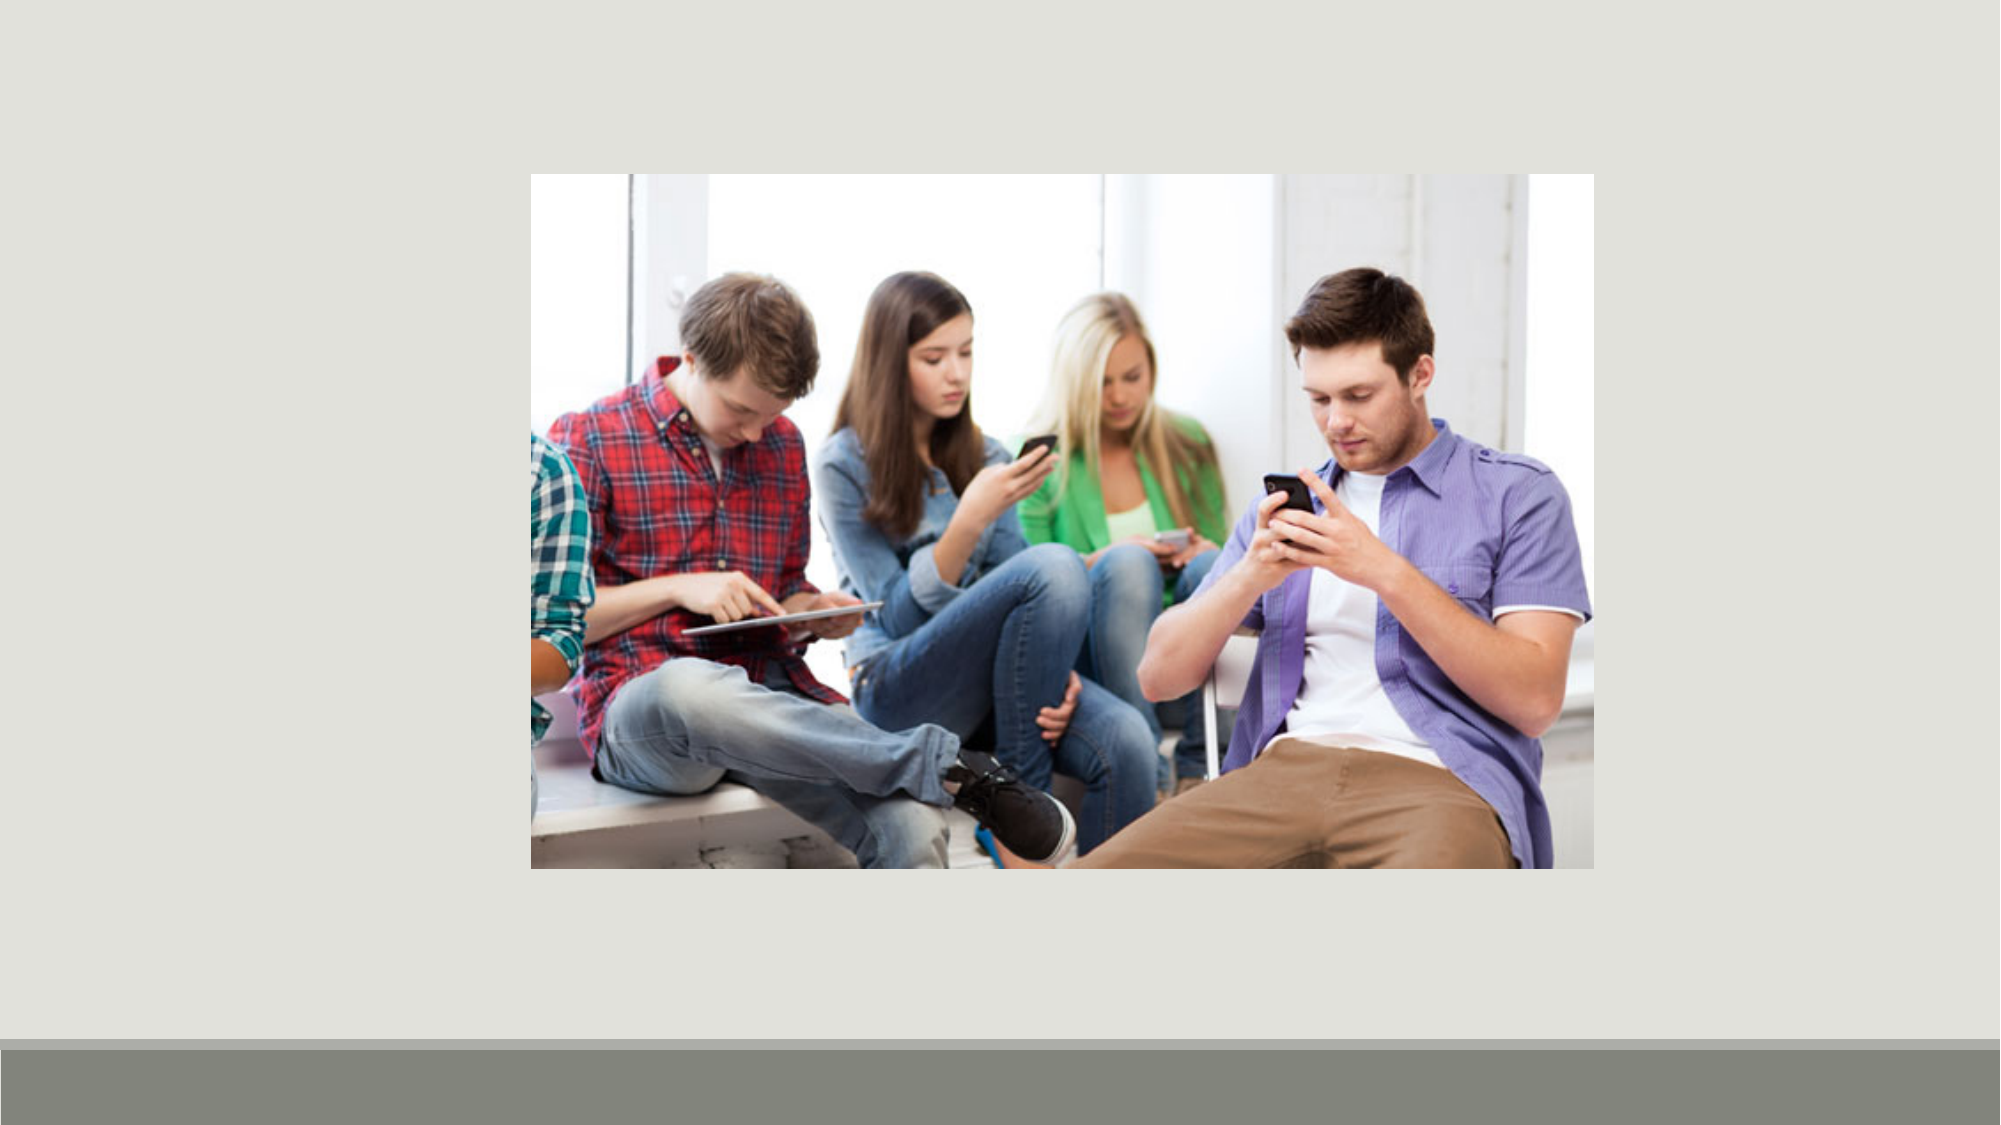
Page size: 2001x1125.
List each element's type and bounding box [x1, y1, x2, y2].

picture [531, 174, 1594, 869]
